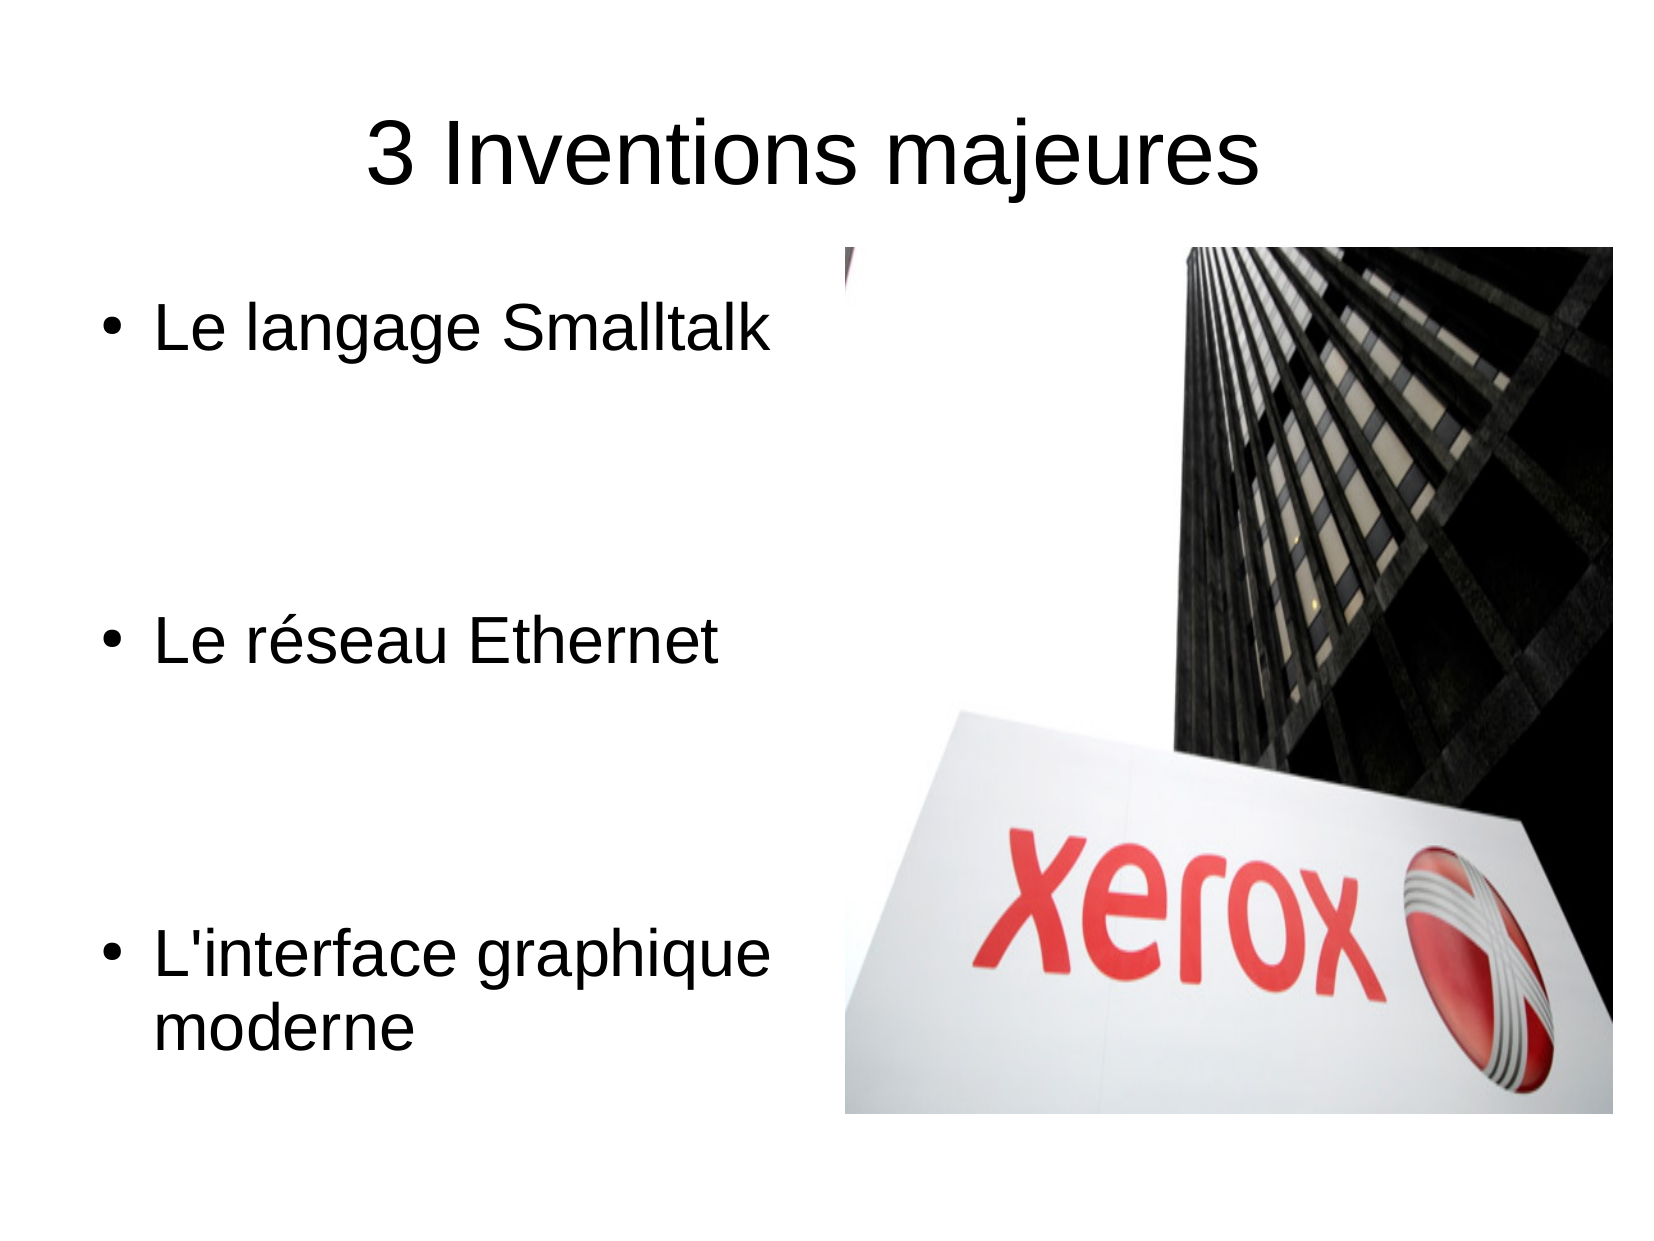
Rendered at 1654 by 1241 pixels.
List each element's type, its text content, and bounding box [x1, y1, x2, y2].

list Le langage Smalltalk Le réseau Ethernet L'interface graphique moderne [82, 290, 809, 1109]
picture [845, 247, 1613, 1114]
title 3 Inventions majeures [82, 49, 1571, 257]
